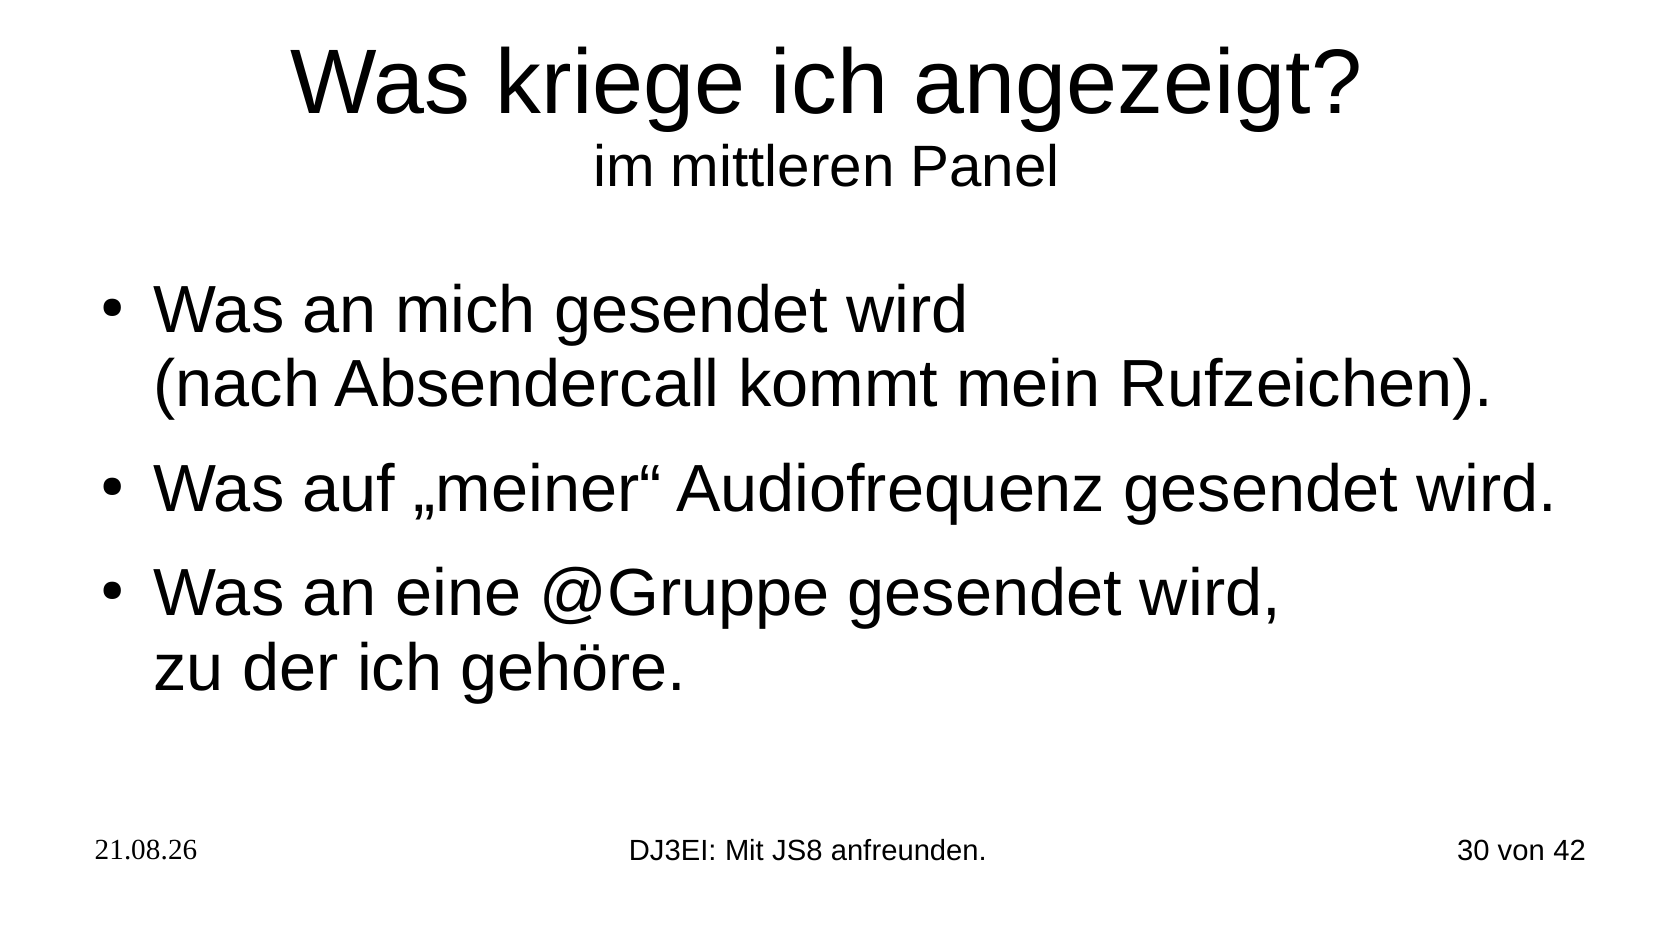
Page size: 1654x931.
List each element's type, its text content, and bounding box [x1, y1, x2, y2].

title Was kriege ich angezeigt? im mittleren Panel [82, 30, 1571, 199]
list Was an mich gesendet wird (nach Absendercall kommt mein Rufzeichen). Was auf „meiner“ Audiofrequenz gesendet wird. Was an eine @Gruppe gesendet wird, zu der ich gehöre. [82, 271, 1571, 740]
